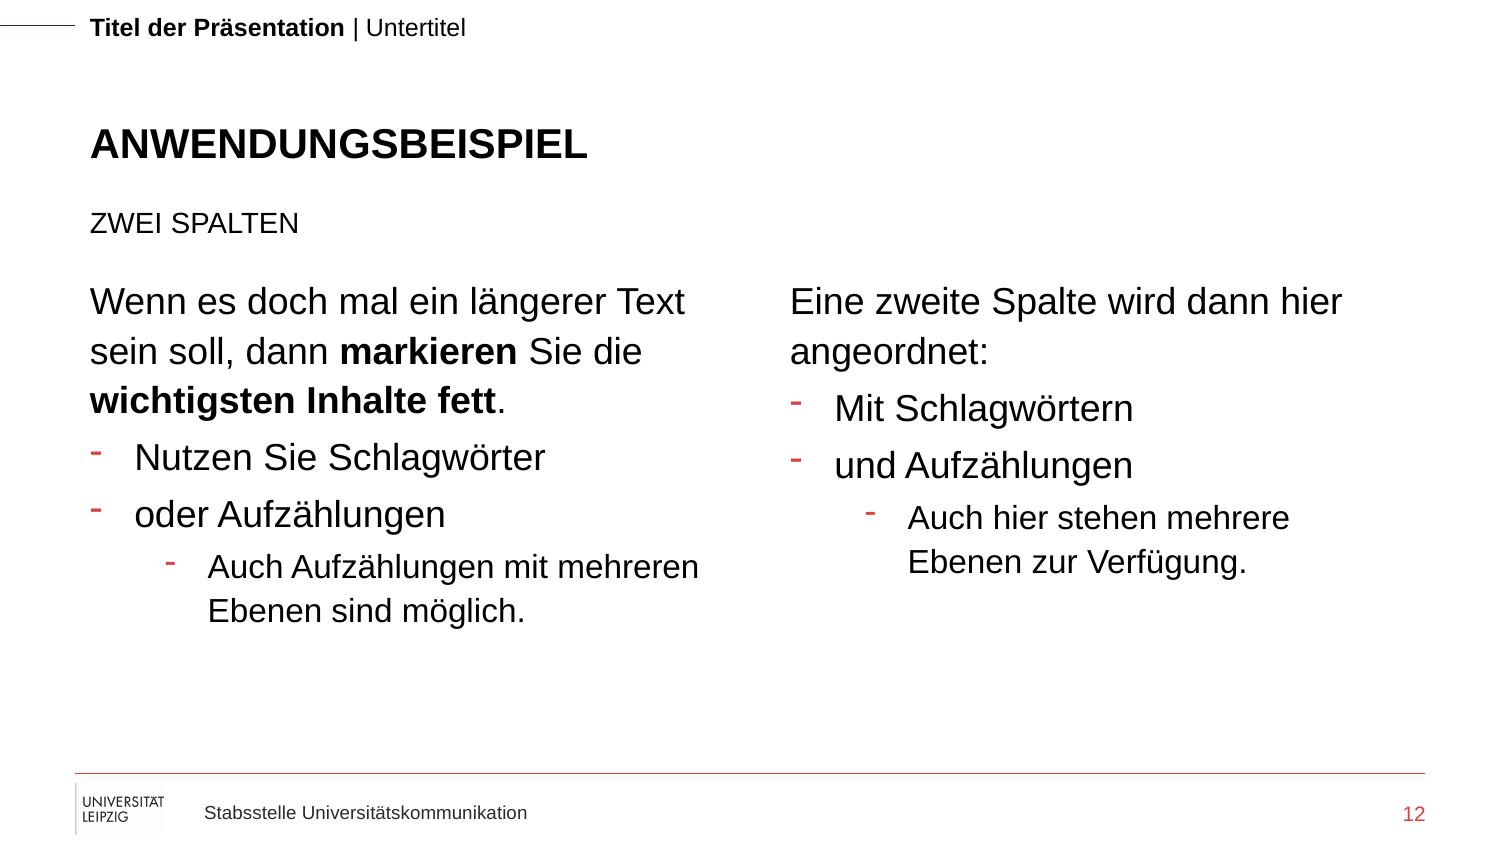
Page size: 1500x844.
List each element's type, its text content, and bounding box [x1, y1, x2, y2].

title Anwendungsbeispiel [75, 50, 1425, 175]
picture [75, 782, 165, 836]
list Wenn es doch mal ein längerer Text sein soll, dann markieren Sie die wichtigsten Inhalte fett. Nutzen Sie Schlagwörter oder Aufzählungen Auch Aufzählungen mit mehreren Ebenen sind möglich. [75, 265, 724, 754]
list Eine zweite Spalte wird dann hier angeordnet: Mit Schlagwörtern und Aufzählungen Auch hier stehen mehrere Ebenen zur Verfügung. [774, 265, 1425, 754]
list ZWEI SPALTEN [75, 186, 1425, 247]
slide_number <number> [1303, 800, 1426, 834]
